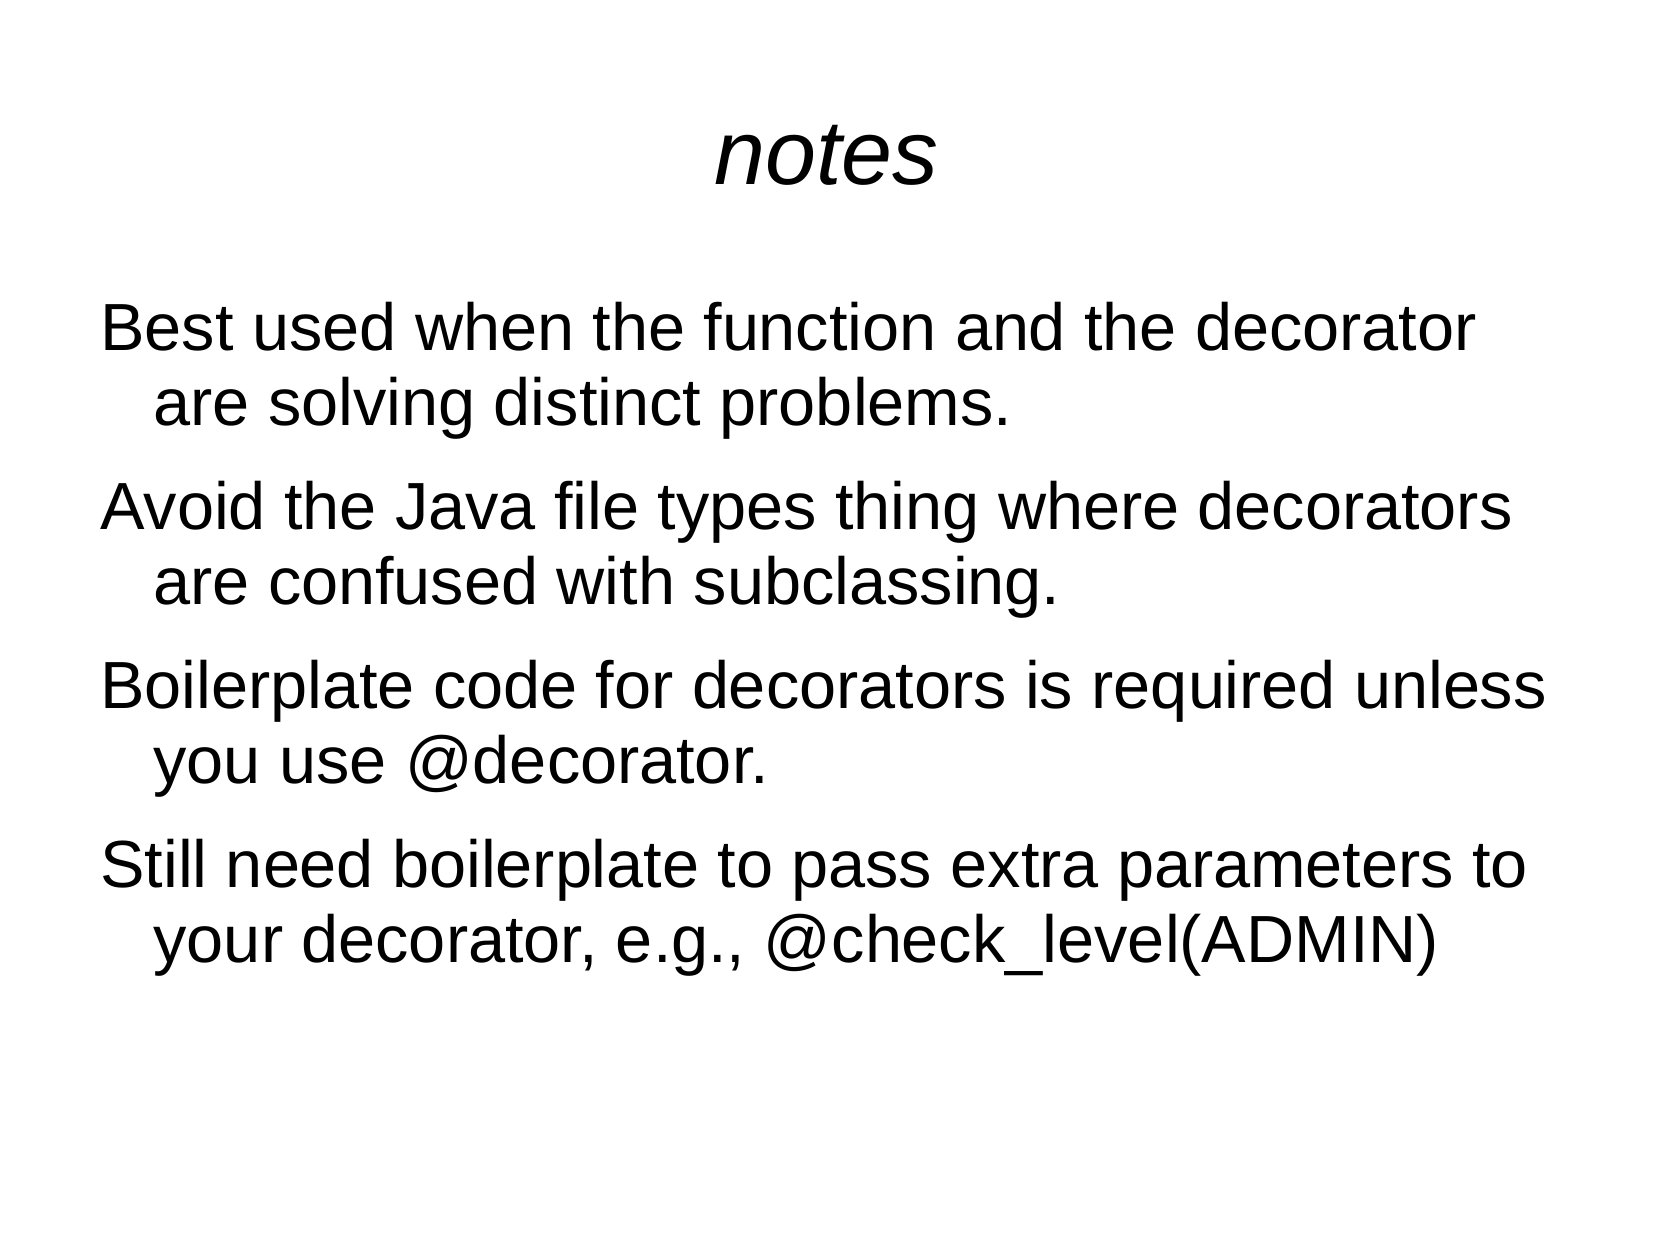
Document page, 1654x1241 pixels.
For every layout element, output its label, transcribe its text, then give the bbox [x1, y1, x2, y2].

list Best used when the function and the decorator are solving distinct problems. Avoid the Java file types thing where decorators are confused with subclassing. Boilerplate code for decorators is required unless you use @decorator. Still need boilerplate to pass extra parameters to your decorator, e.g., @check_level(ADMIN) [82, 290, 1571, 1174]
title notes [82, 56, 1571, 250]
